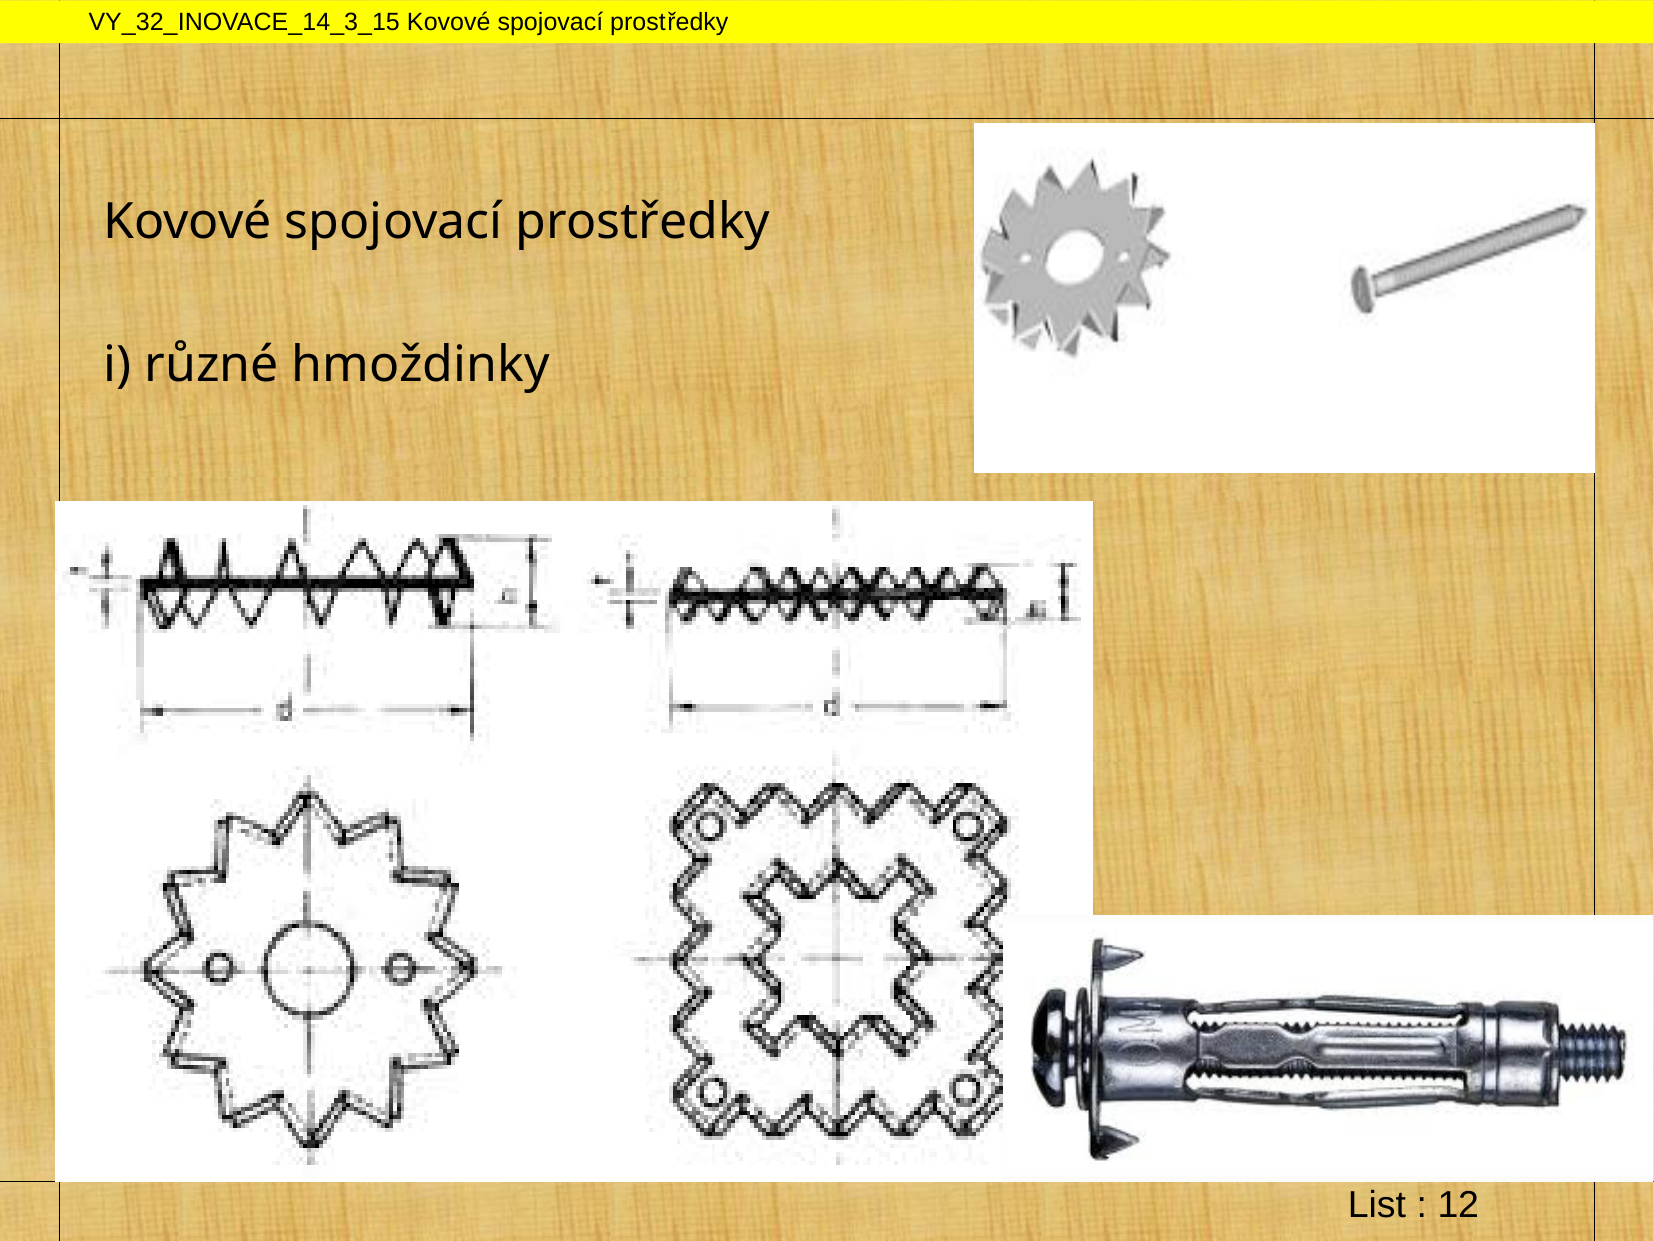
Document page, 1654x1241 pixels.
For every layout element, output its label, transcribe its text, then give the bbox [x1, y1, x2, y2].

picture [60, 44, 1594, 118]
text_box VY_32_INOVACE_14_3_15 Kovové spojovací prostředky [0, 0, 1654, 44]
picture [1595, 44, 1654, 118]
picture [0, 119, 1654, 1241]
picture [0, 44, 59, 118]
text_box List : <číslo> [1357, 1182, 1599, 1241]
text_box Kovové spojovací prostředky i) různé hmoždinky [88, 177, 974, 392]
